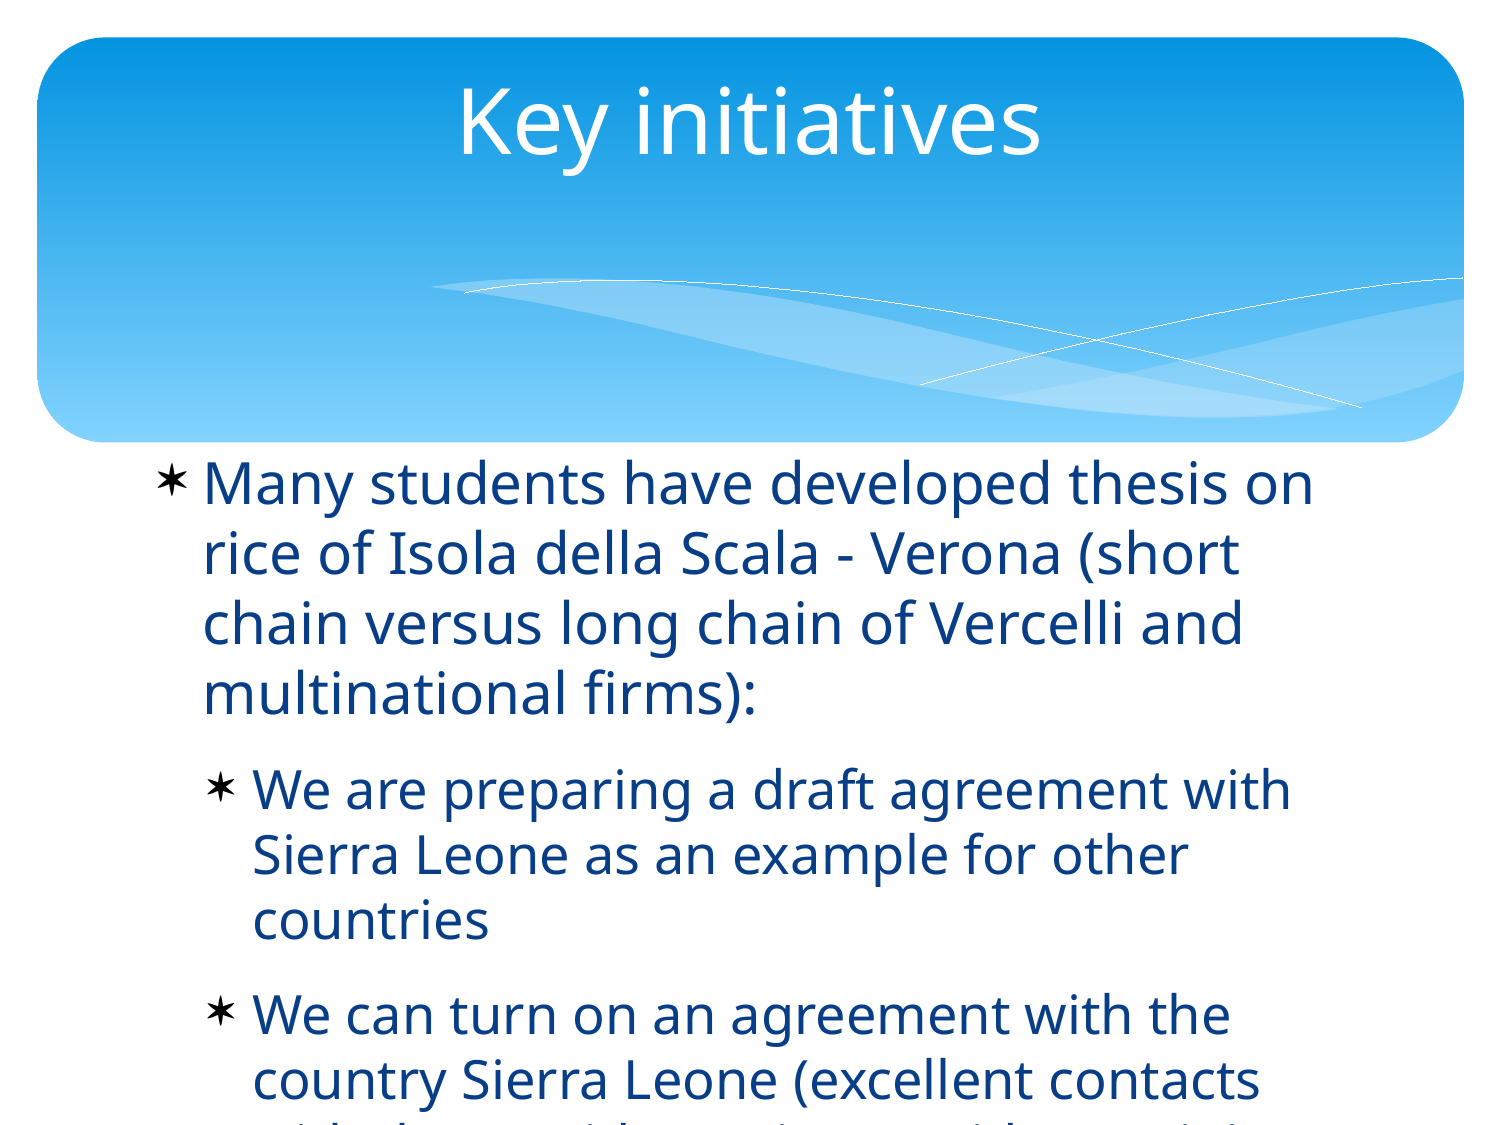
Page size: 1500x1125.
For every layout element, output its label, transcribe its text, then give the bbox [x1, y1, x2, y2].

list Many students have developed thesis on rice of Isola della Scala - Verona (short chain versus long chain of Vercelli and multinational firms): We are preparing a draft agreement with Sierra Leone as an example for other countries We can turn on an agreement with the country Sierra Leone (excellent contacts with the President, Vice President, Minister of Agriculture, etc.), bearing in mind that the Minister of Agriculture is also FAO Chairman for the theme of agriculture and Chairman of the Agriculture Ministers of African countries at the UN. even an agreement with the Makeni University would be very useful (very interesting contacts). [143, 438, 1359, 1005]
title Key initiatives [75, 55, 1425, 261]
